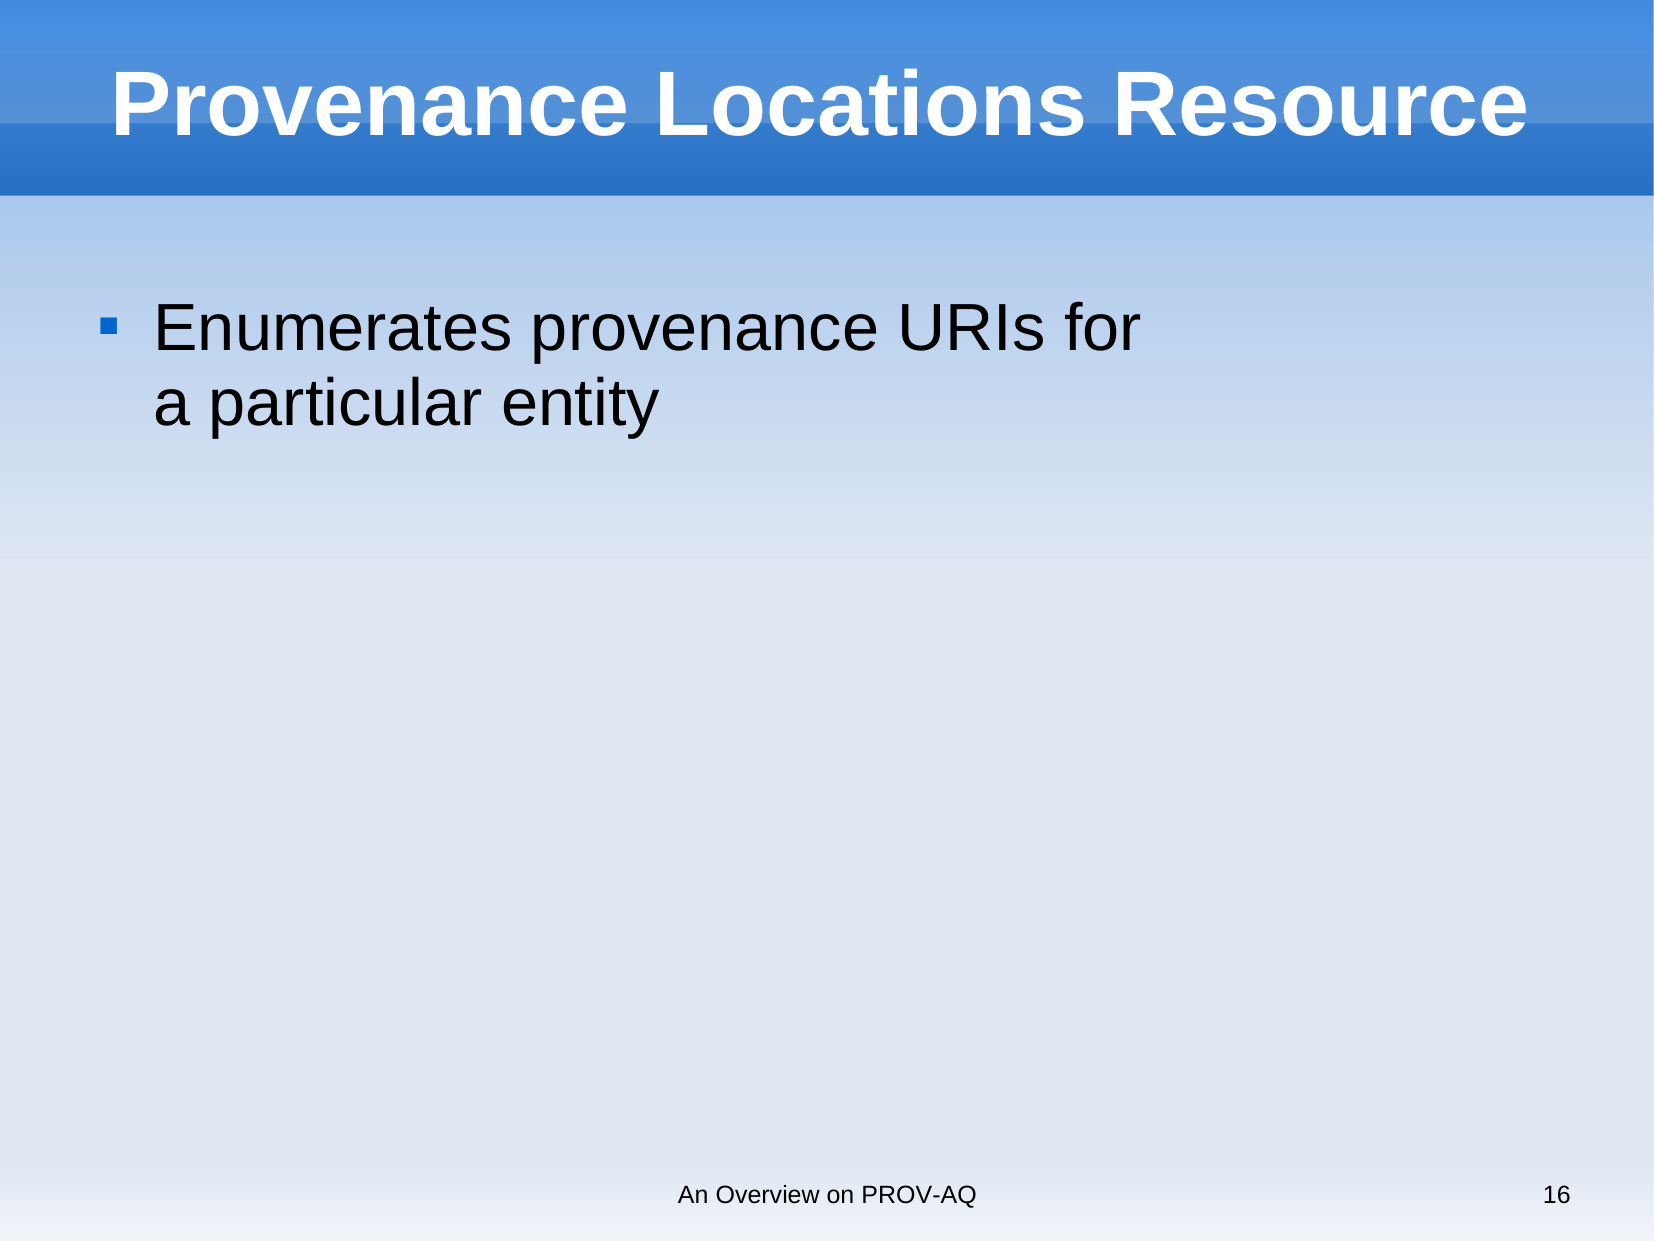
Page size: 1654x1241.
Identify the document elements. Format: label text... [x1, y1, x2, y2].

title Provenance Locations Resource [76, 0, 1565, 208]
list Enumerates provenance URIs for a particular entity [82, 290, 1571, 1109]
picture [0, 0, 1654, 1241]
